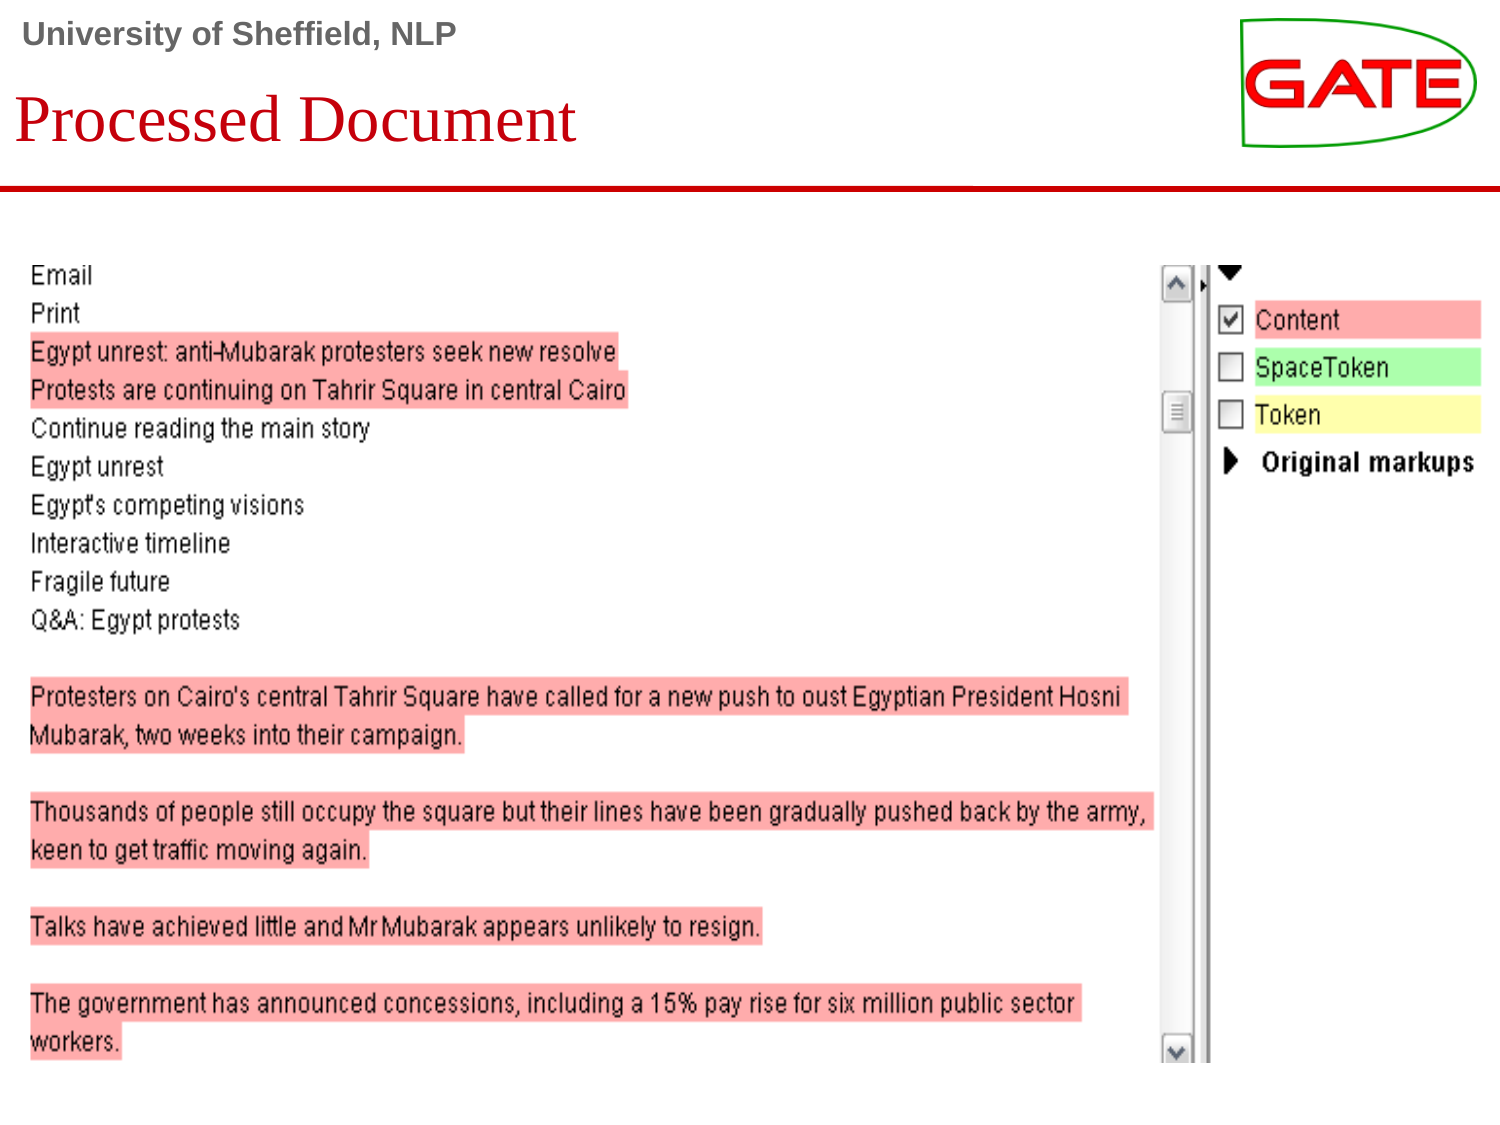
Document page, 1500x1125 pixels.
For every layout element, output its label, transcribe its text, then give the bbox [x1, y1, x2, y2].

picture [29, 265, 1500, 1063]
picture [1240, 18, 1477, 148]
title Processed Document [0, 11, 1237, 219]
